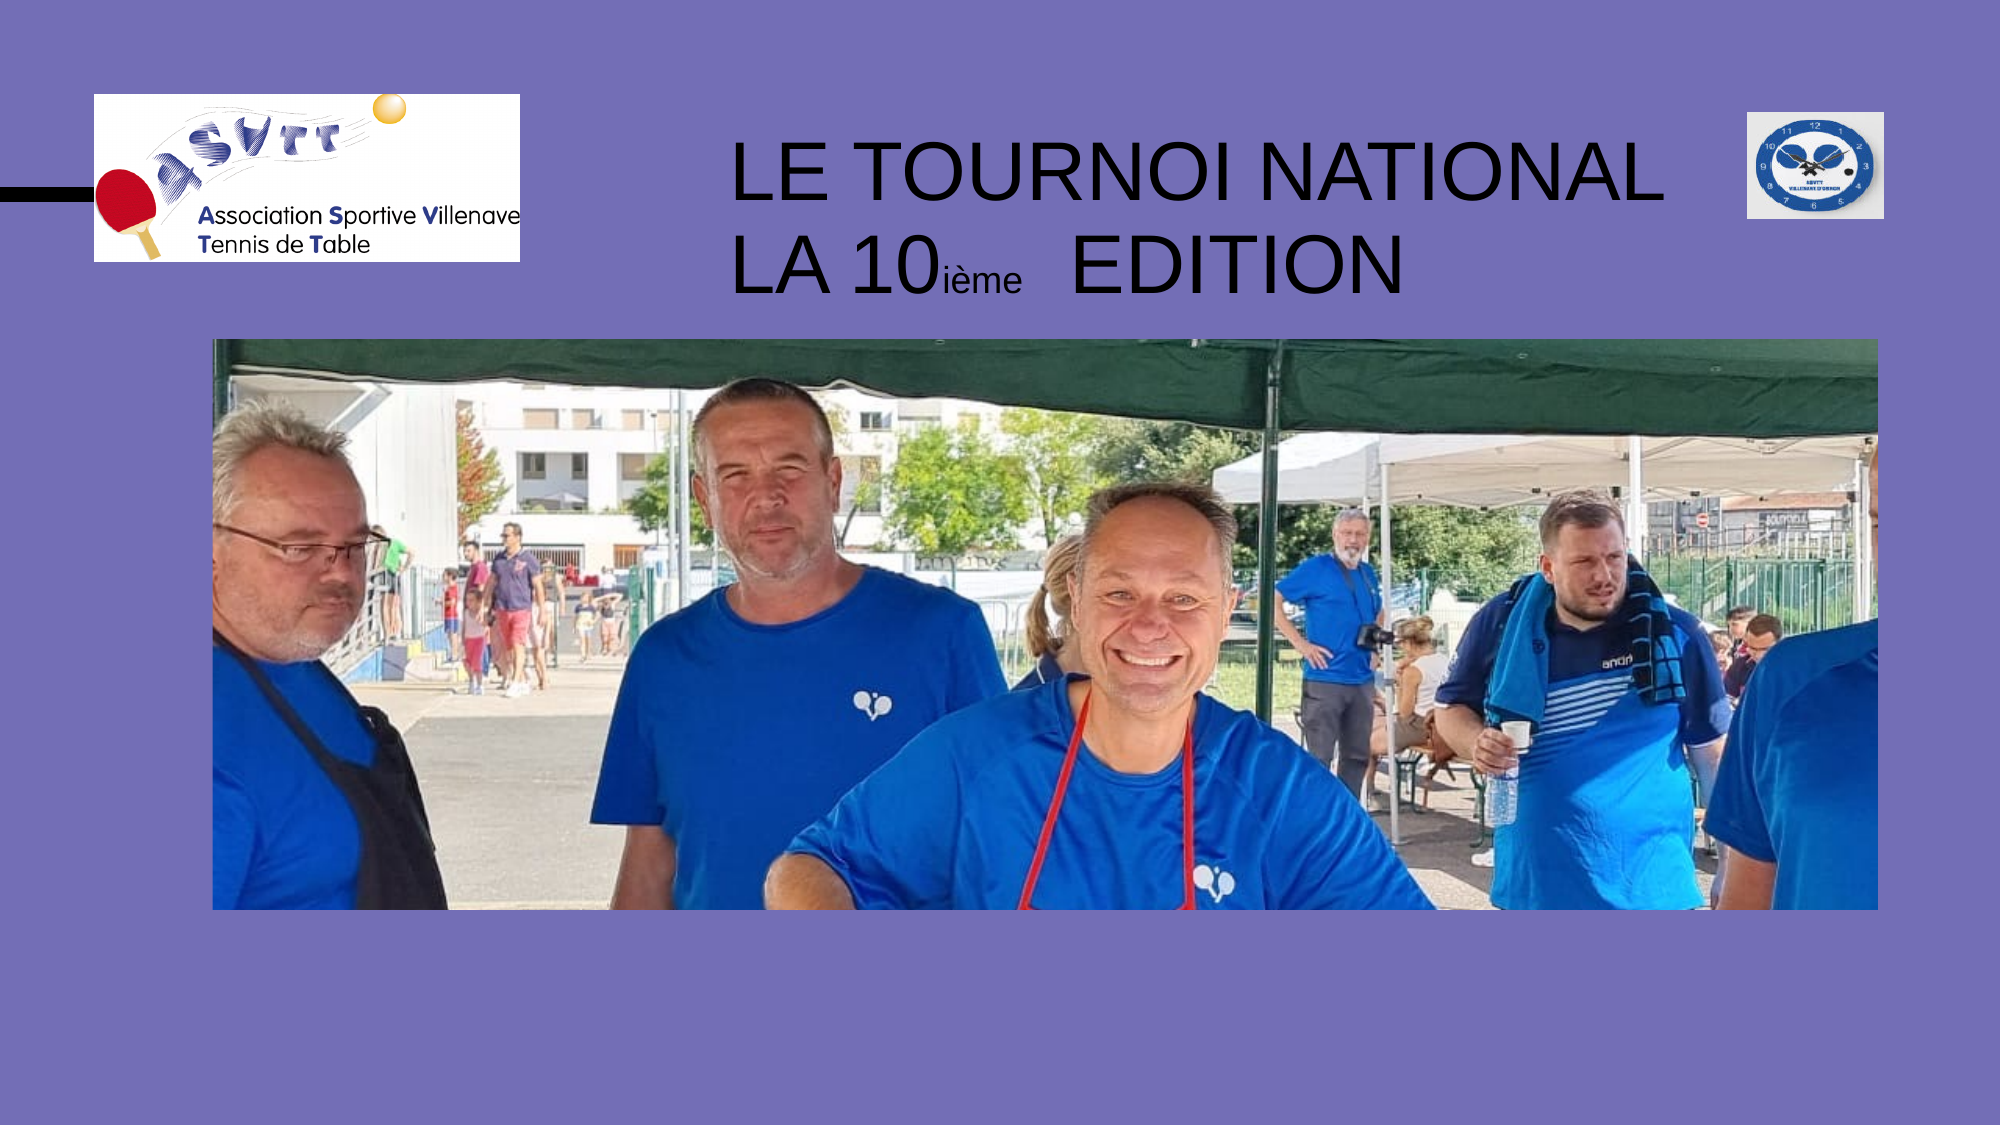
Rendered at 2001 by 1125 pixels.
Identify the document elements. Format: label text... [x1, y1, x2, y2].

text_box LE TOURNOI NATIONAL LA 10ième EDITION [714, 118, 1713, 319]
text_box [0, 0, 2000, 1125]
picture [94, 94, 520, 262]
picture [1747, 112, 1884, 219]
